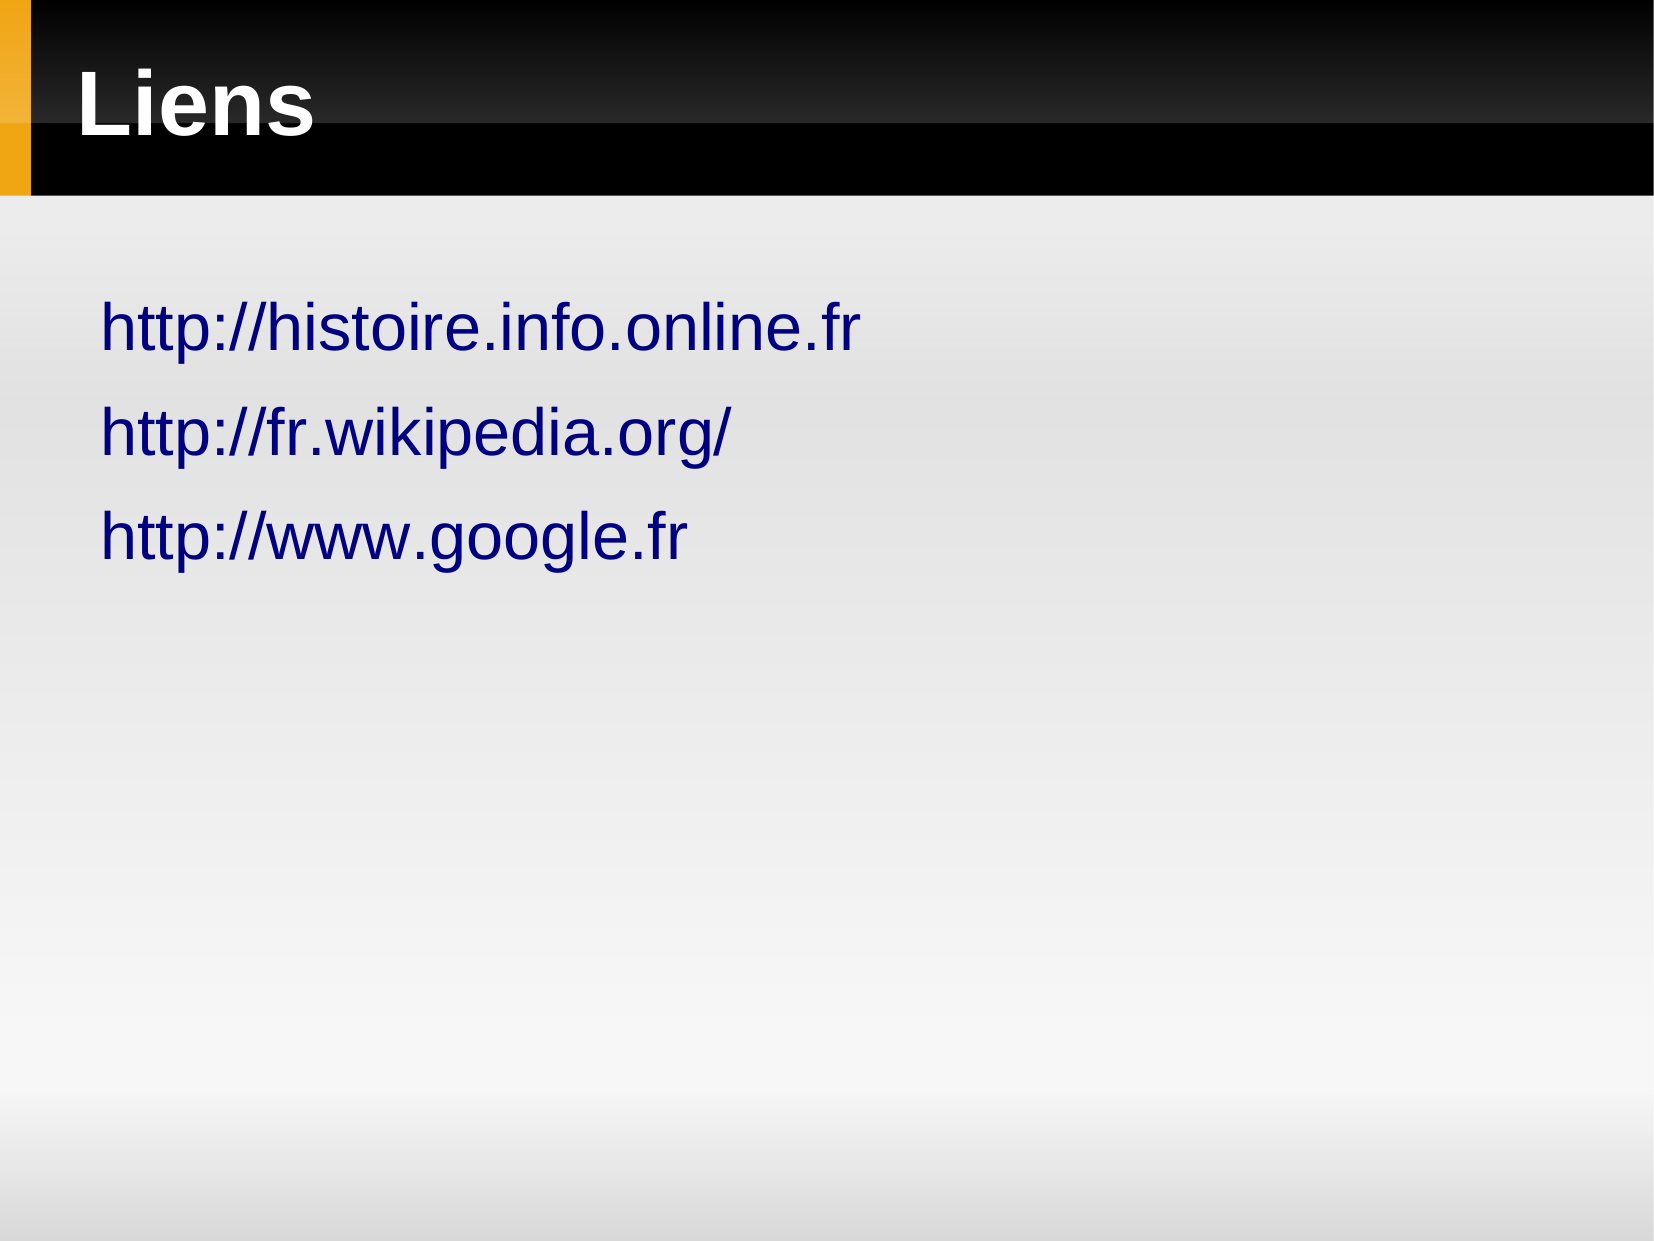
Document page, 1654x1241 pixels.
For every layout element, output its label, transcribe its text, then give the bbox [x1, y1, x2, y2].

title Liens [76, 7, 1565, 200]
picture [0, 0, 1654, 1241]
list http://histoire.info.online.fr http://fr.wikipedia.org/ http://www.google.fr [82, 290, 1571, 1094]
